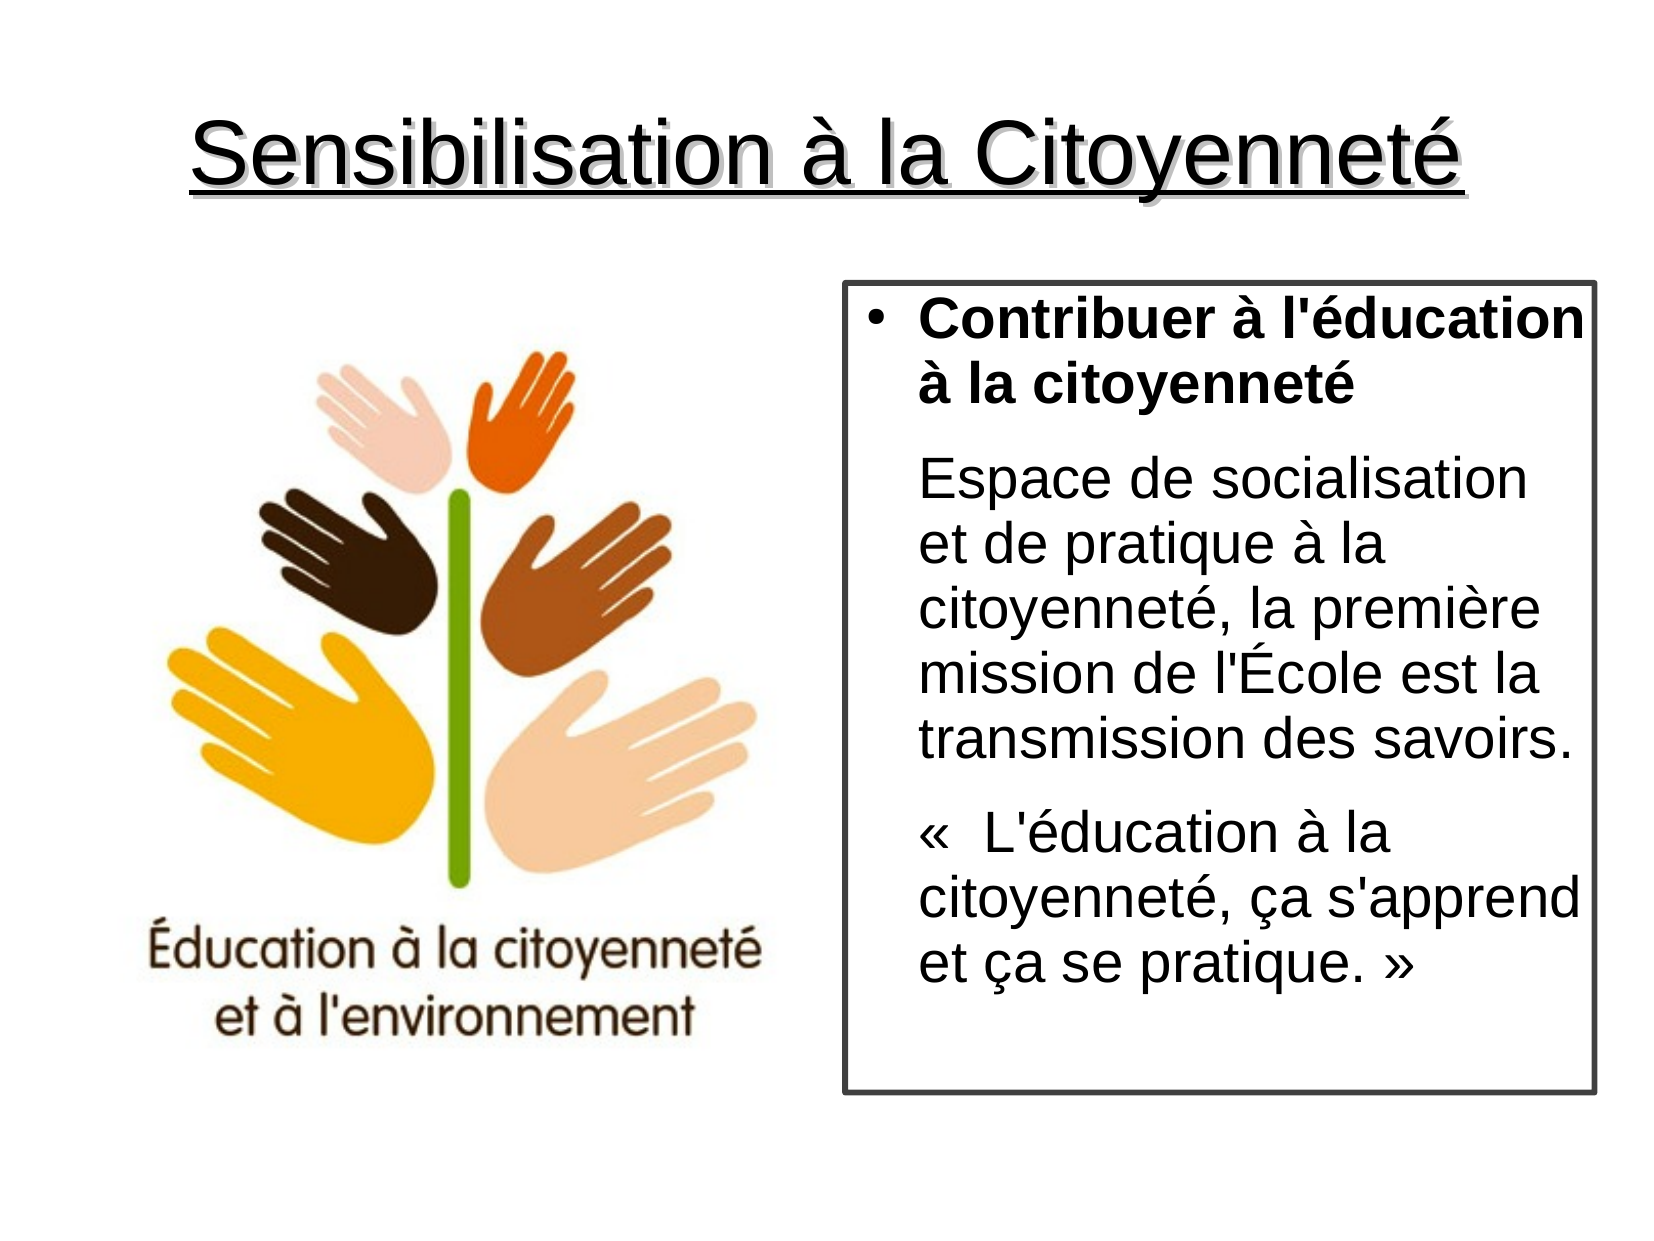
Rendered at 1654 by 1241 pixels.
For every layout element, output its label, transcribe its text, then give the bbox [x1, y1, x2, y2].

list Contribuer à l'éducation à la citoyenneté Espace de socialisation et de pratique à la citoyenneté, la première mission de l'École est la transmission des savoirs. « L'éducation à la citoyenneté, ça s'apprend et ça se pratique. » [845, 282, 1595, 1093]
title Sensibilisation à la Citoyenneté [82, 49, 1571, 257]
picture [88, 295, 809, 1114]
